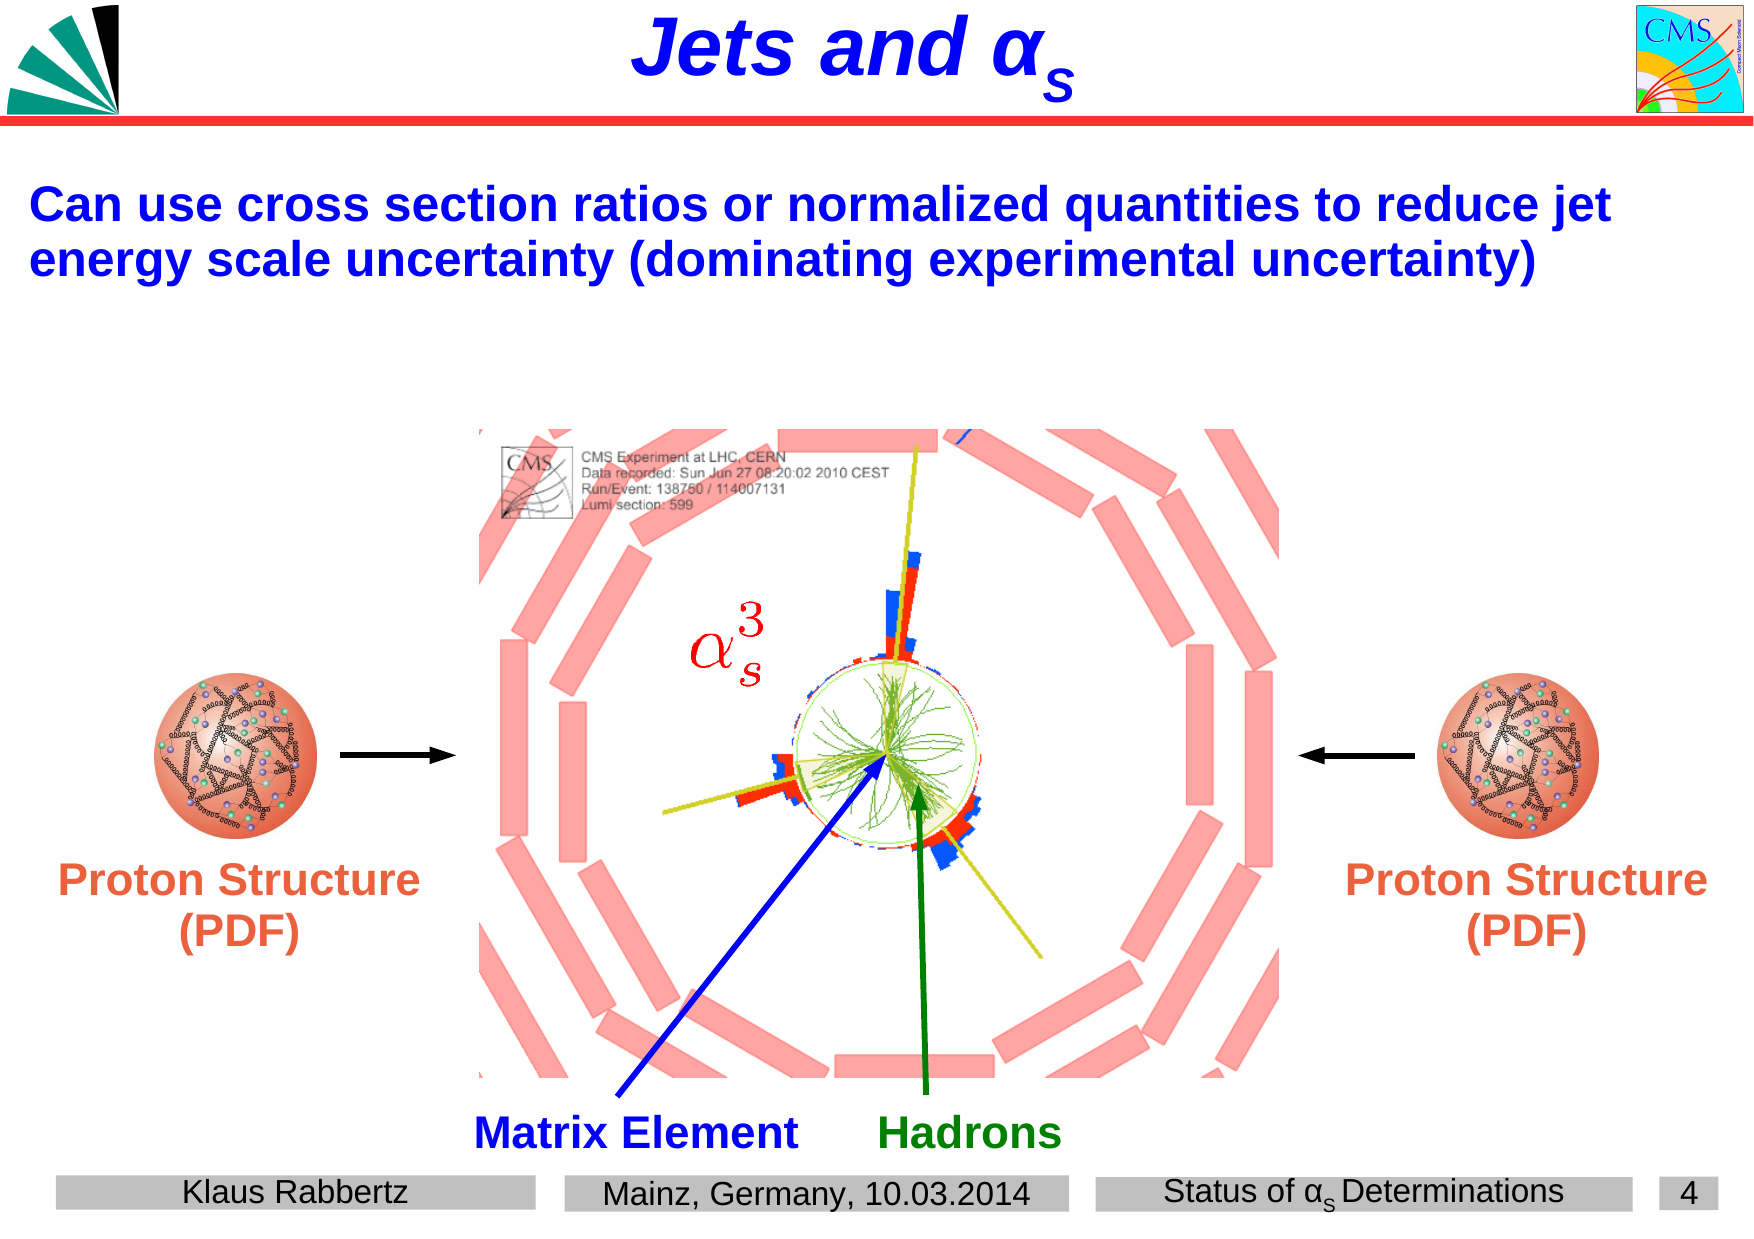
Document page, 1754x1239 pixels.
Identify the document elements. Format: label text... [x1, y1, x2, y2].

title Jets and αS [123, 0, 1606, 114]
text_box Can use cross section ratios or normalized quantities to reduce jet energy scale uncertainty (dominating experimental uncertainty) [17, 170, 1723, 295]
text_box Hadrons [865, 1100, 1075, 1164]
picture [154, 673, 317, 839]
picture [479, 429, 1279, 1078]
text_box Matrix Element [461, 1100, 812, 1164]
picture [1437, 673, 1599, 839]
picture [7, 5, 119, 116]
text_box Proton Structure (PDF) [45, 848, 434, 963]
text_box Proton Structure (PDF) [1333, 848, 1721, 963]
picture [1636, 5, 1744, 113]
